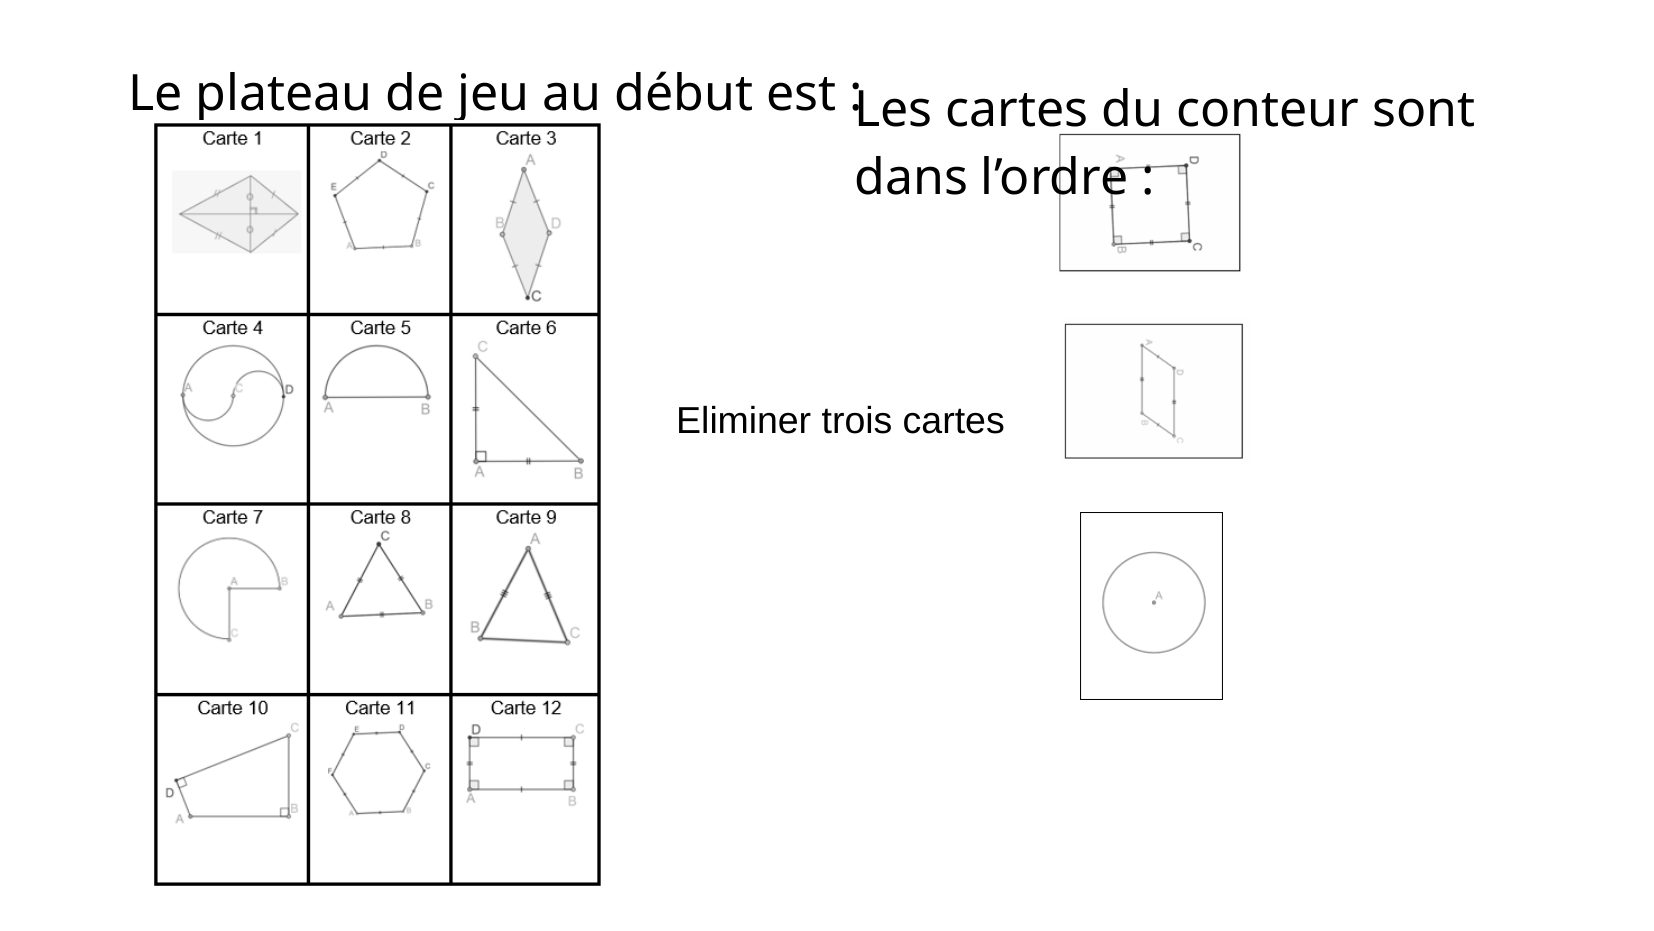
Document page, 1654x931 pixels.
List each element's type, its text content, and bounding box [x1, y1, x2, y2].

text_box Les cartes du conteur sont dans l’ordre : [839, 65, 1576, 191]
picture [1059, 317, 1252, 465]
picture [1077, 507, 1225, 702]
text_box Eliminer trois cartes [661, 392, 1087, 491]
picture [1059, 191, 1244, 275]
title Le plateau de jeu au début est : [113, 49, 1513, 140]
picture [152, 120, 603, 887]
